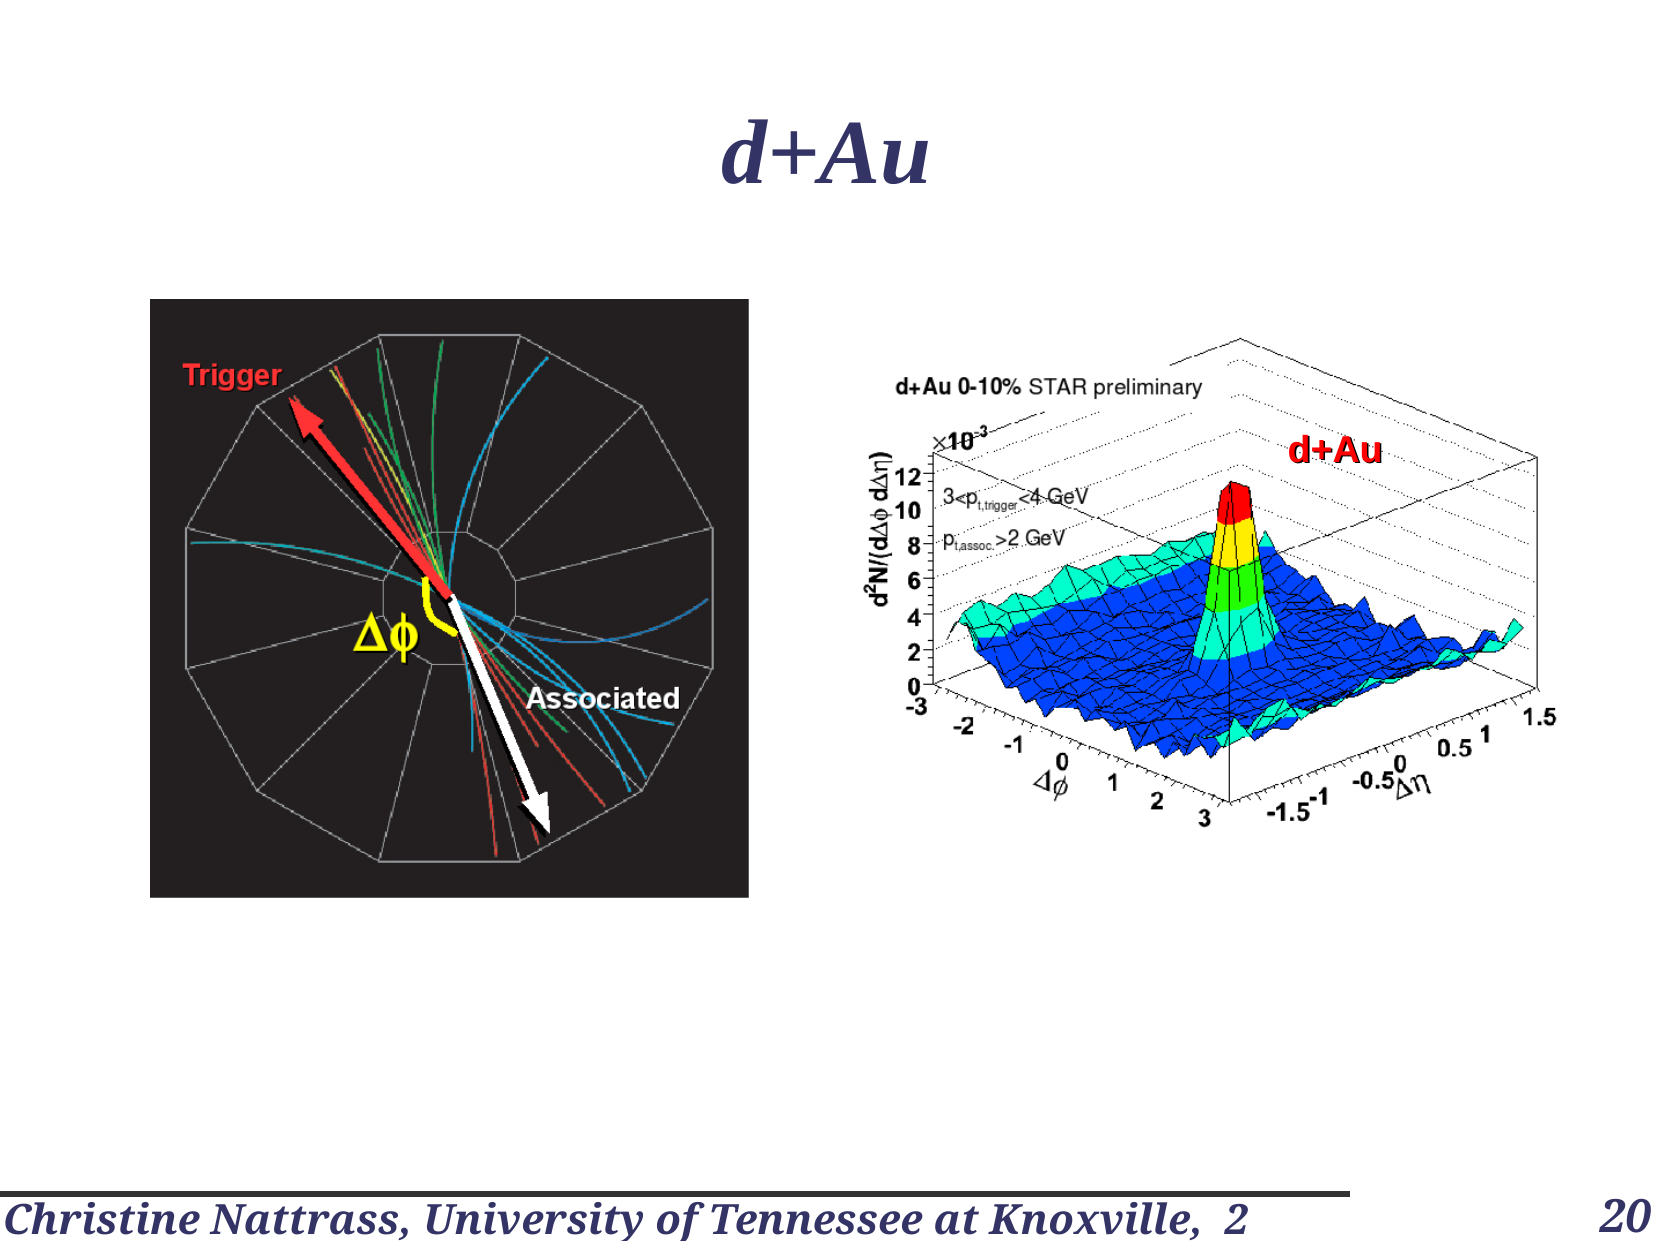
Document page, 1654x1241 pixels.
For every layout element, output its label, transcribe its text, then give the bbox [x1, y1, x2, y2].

text_box d+Au [1272, 420, 1461, 480]
picture [862, 323, 1576, 859]
picture [150, 299, 751, 900]
title d+Au [82, 49, 1571, 257]
text_box [126, 280, 776, 920]
